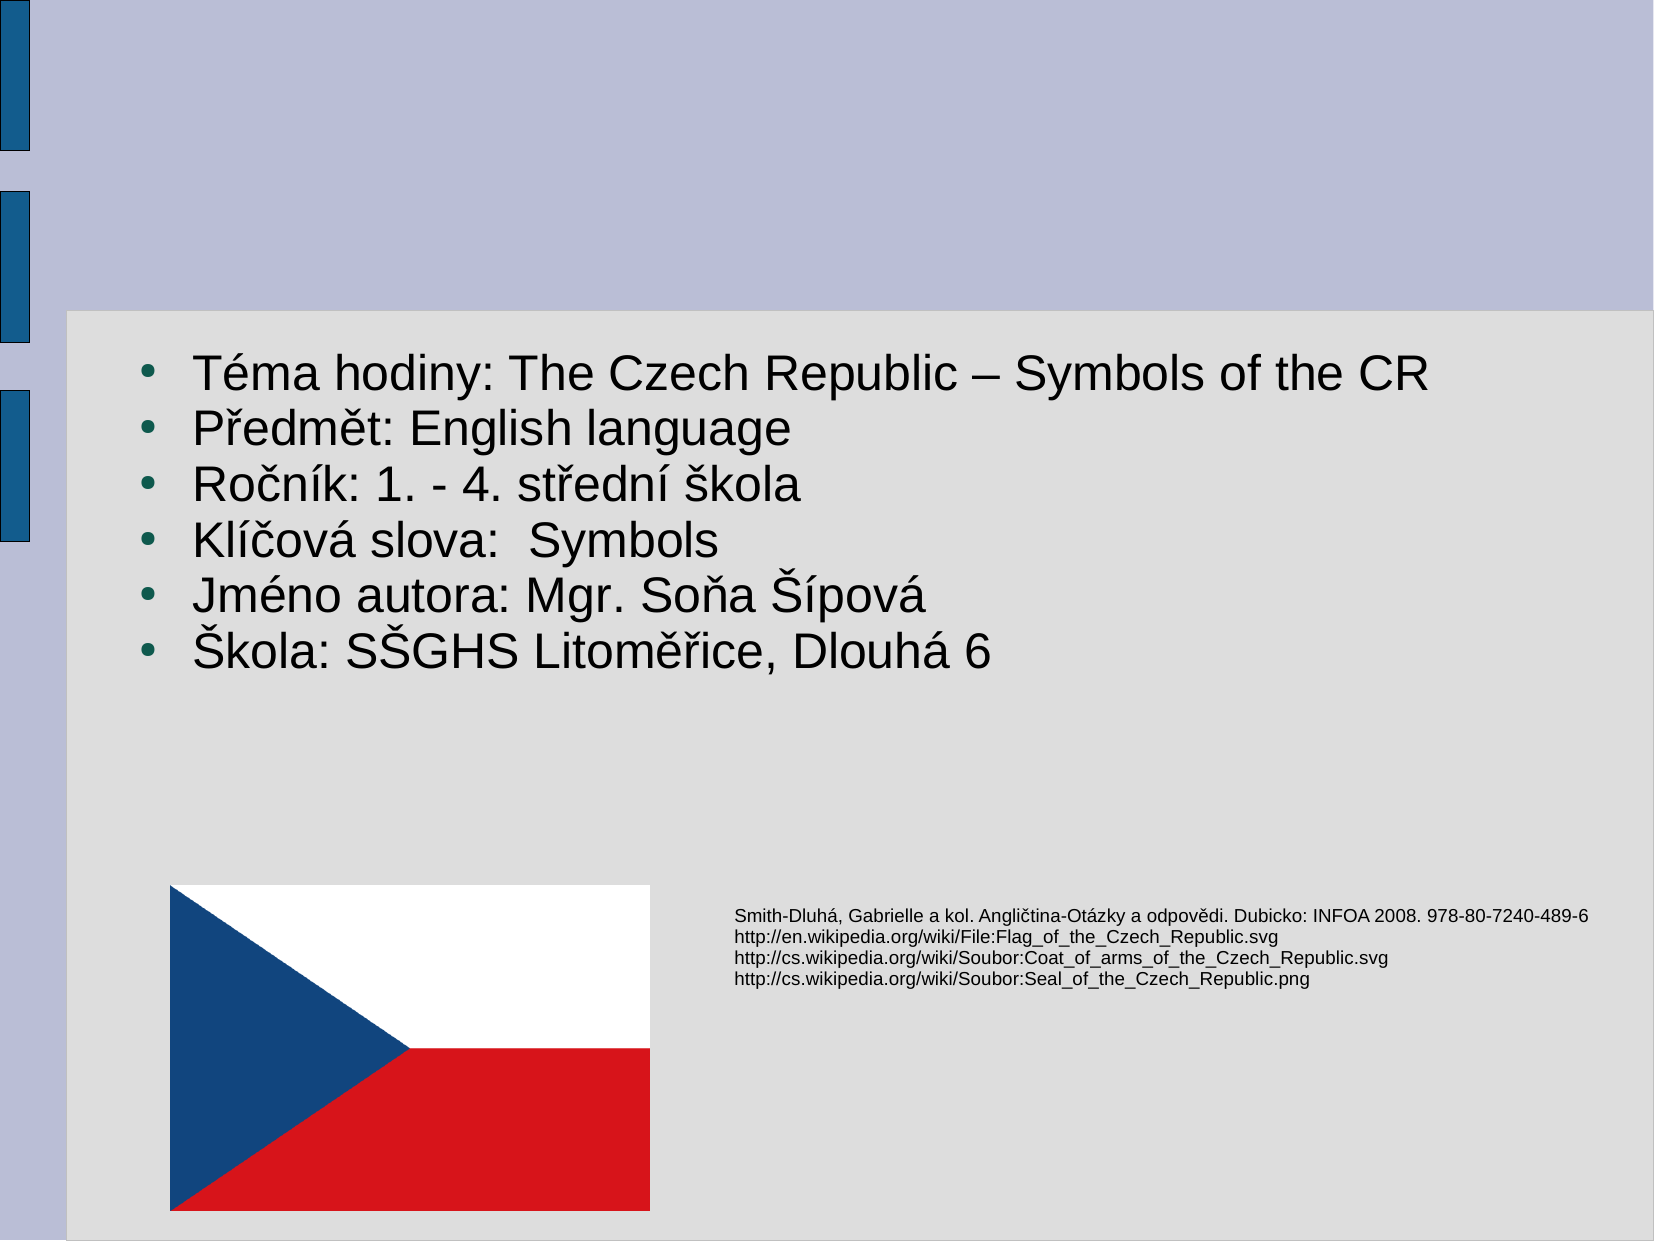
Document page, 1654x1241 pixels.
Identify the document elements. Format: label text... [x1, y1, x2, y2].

picture [170, 885, 650, 1211]
text_box Smith-Dluhá, Gabrielle a kol. Angličtina-Otázky a odpovědi. Dubicko: INFOA 2008. 978-80-7240-489-6 http://en.wikipedia.org/wiki/File:Flag_of_the_Czech_Republic.svg http://cs.wikipedia.org/wiki/Soubor:Coat_of_arms_of_the_Czech_Republic.svg http://cs.wikipedia.org/wiki/Soubor:Seal_of_the_Czech_Republic.png [719, 856, 1625, 1100]
list Téma hodiny: The Czech Republic – Symbols of the CR Předmět: English language Ročník: 1. - 4. střední škola Klíčová slova: Symbols Jméno autora: Mgr. Soňa Šípová Škola: SŠGHS Litoměřice, Dlouhá 6 [121, 344, 1534, 1127]
